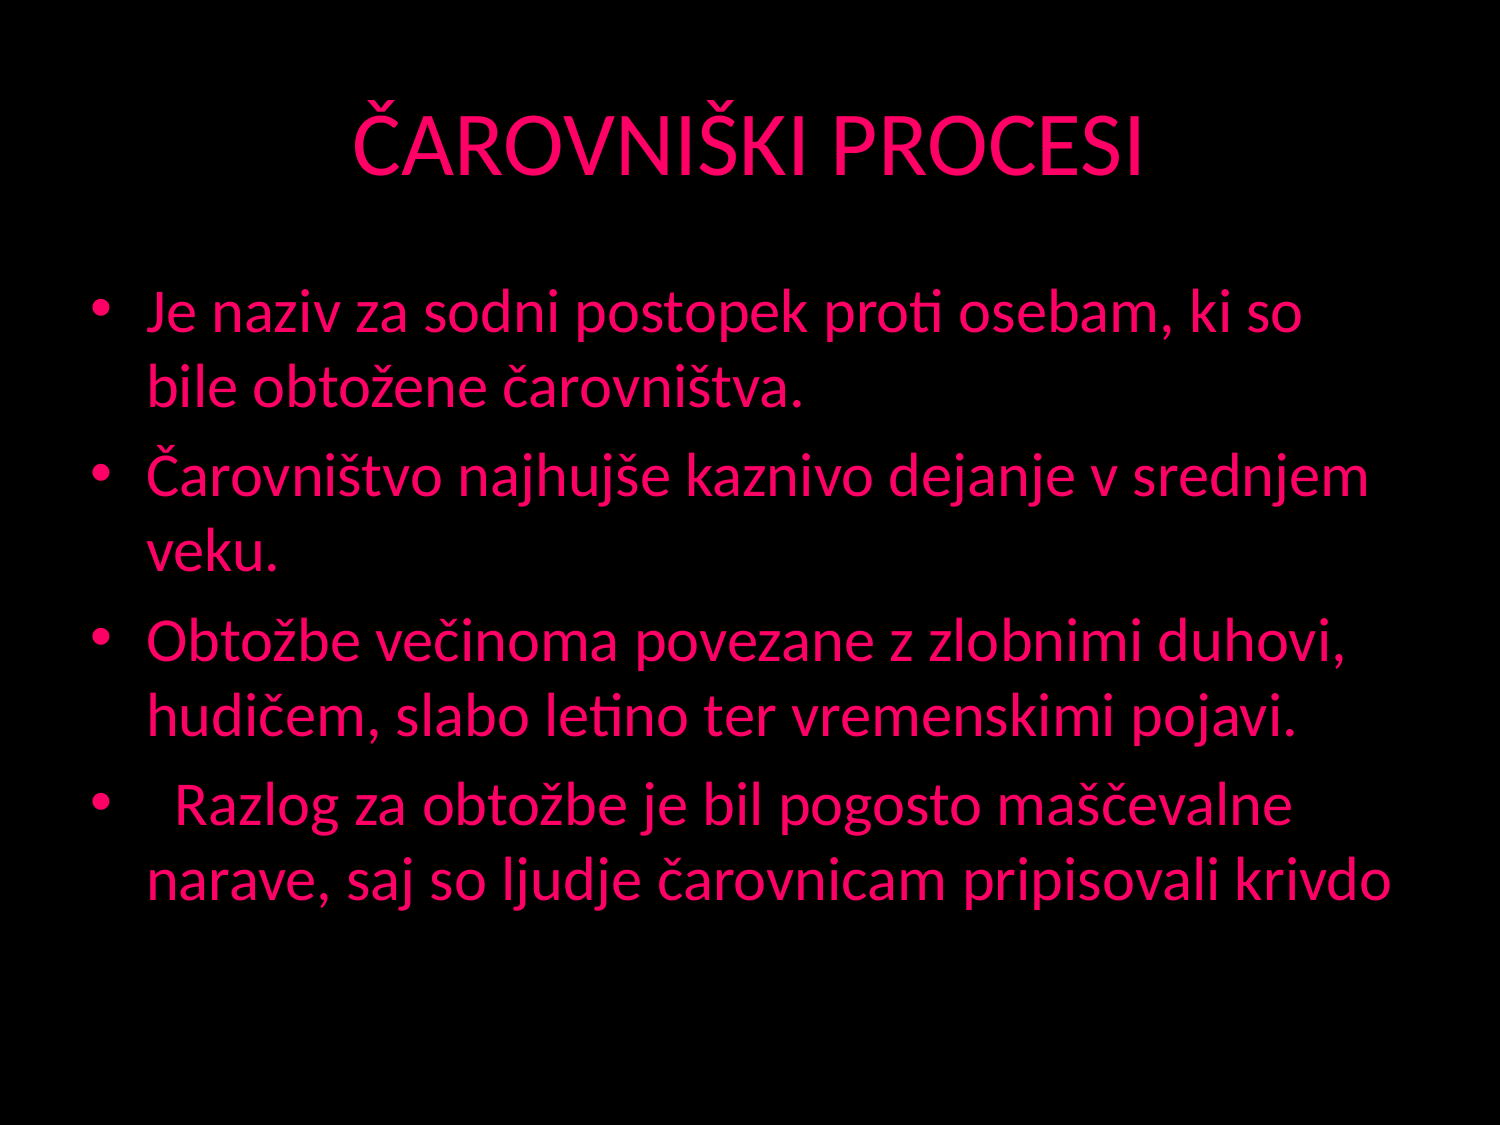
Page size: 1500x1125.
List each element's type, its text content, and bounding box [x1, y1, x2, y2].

title ČAROVNIŠKI PROCESI [75, 45, 1425, 233]
list Je naziv za sodni postopek proti osebam, ki so bile obtožene čarovništva. Čarovništvo najhujše kaznivo dejanje v srednjem veku. Obtožbe večinoma povezane z zlobnimi duhovi, hudičem, slabo letino ter vremenskimi pojavi. Razlog za obtožbe je bil pogosto maščevalne narave, saj so ljudje čarovnicam pripisovali krivdo [75, 262, 1425, 1005]
